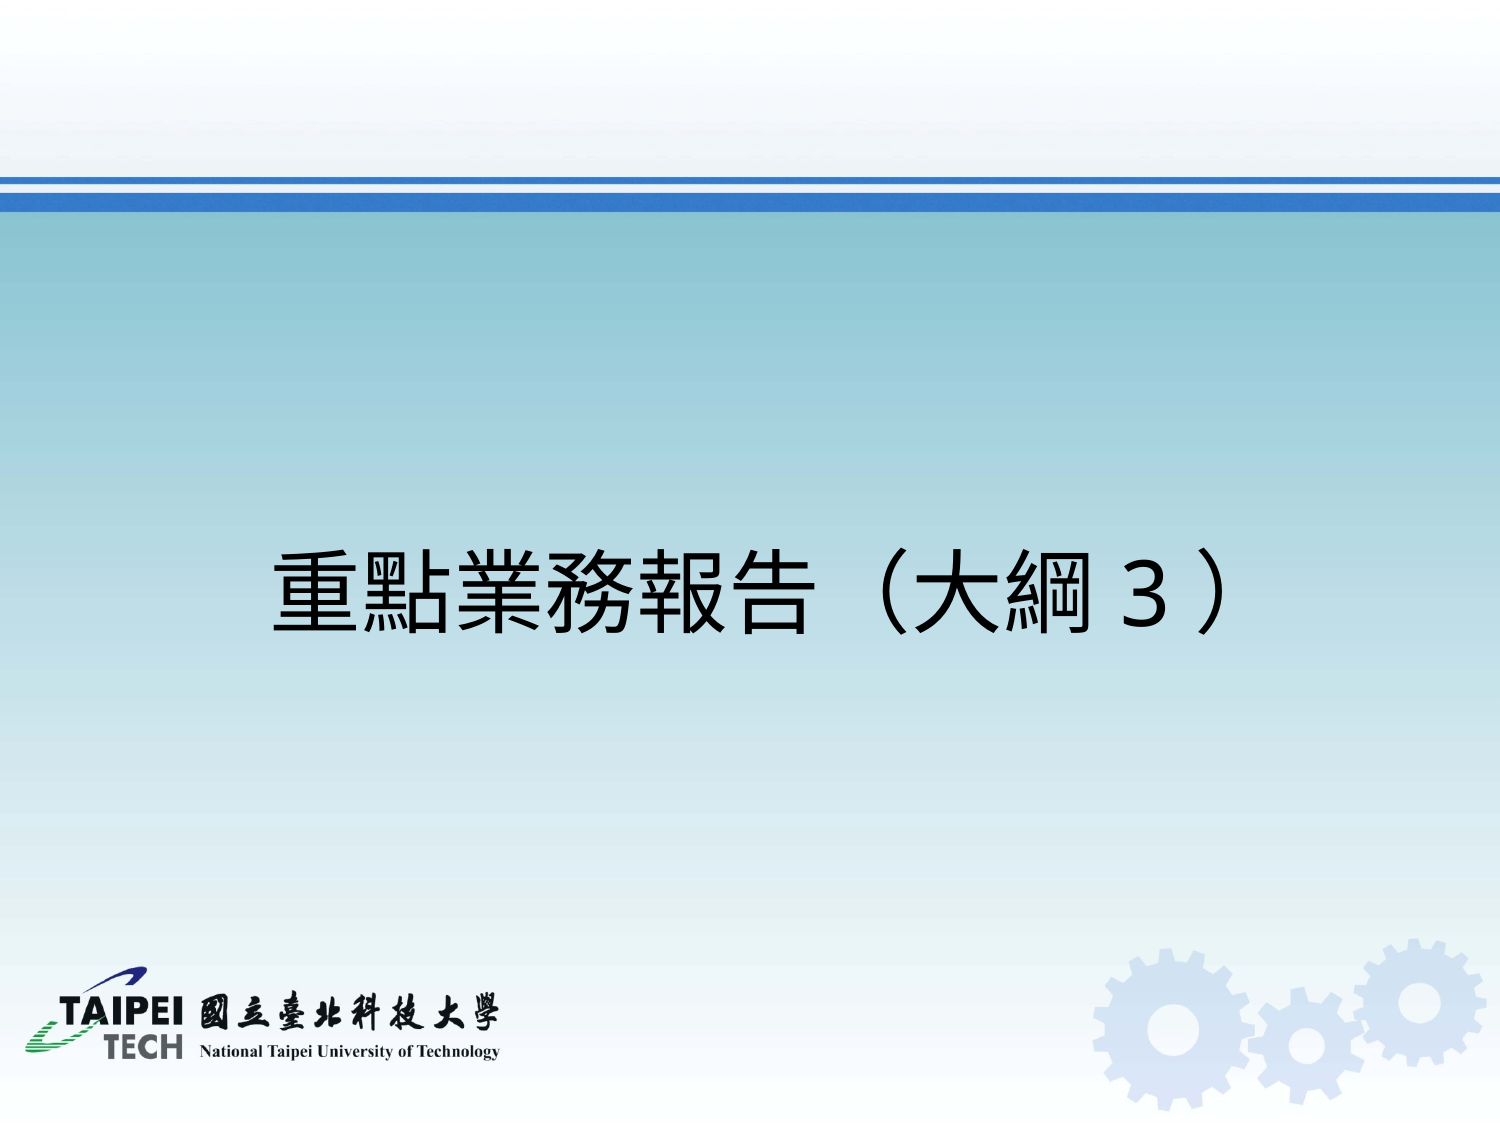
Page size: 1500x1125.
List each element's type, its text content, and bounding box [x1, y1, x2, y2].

list 重點業務報告（大綱3） [100, 527, 1400, 728]
